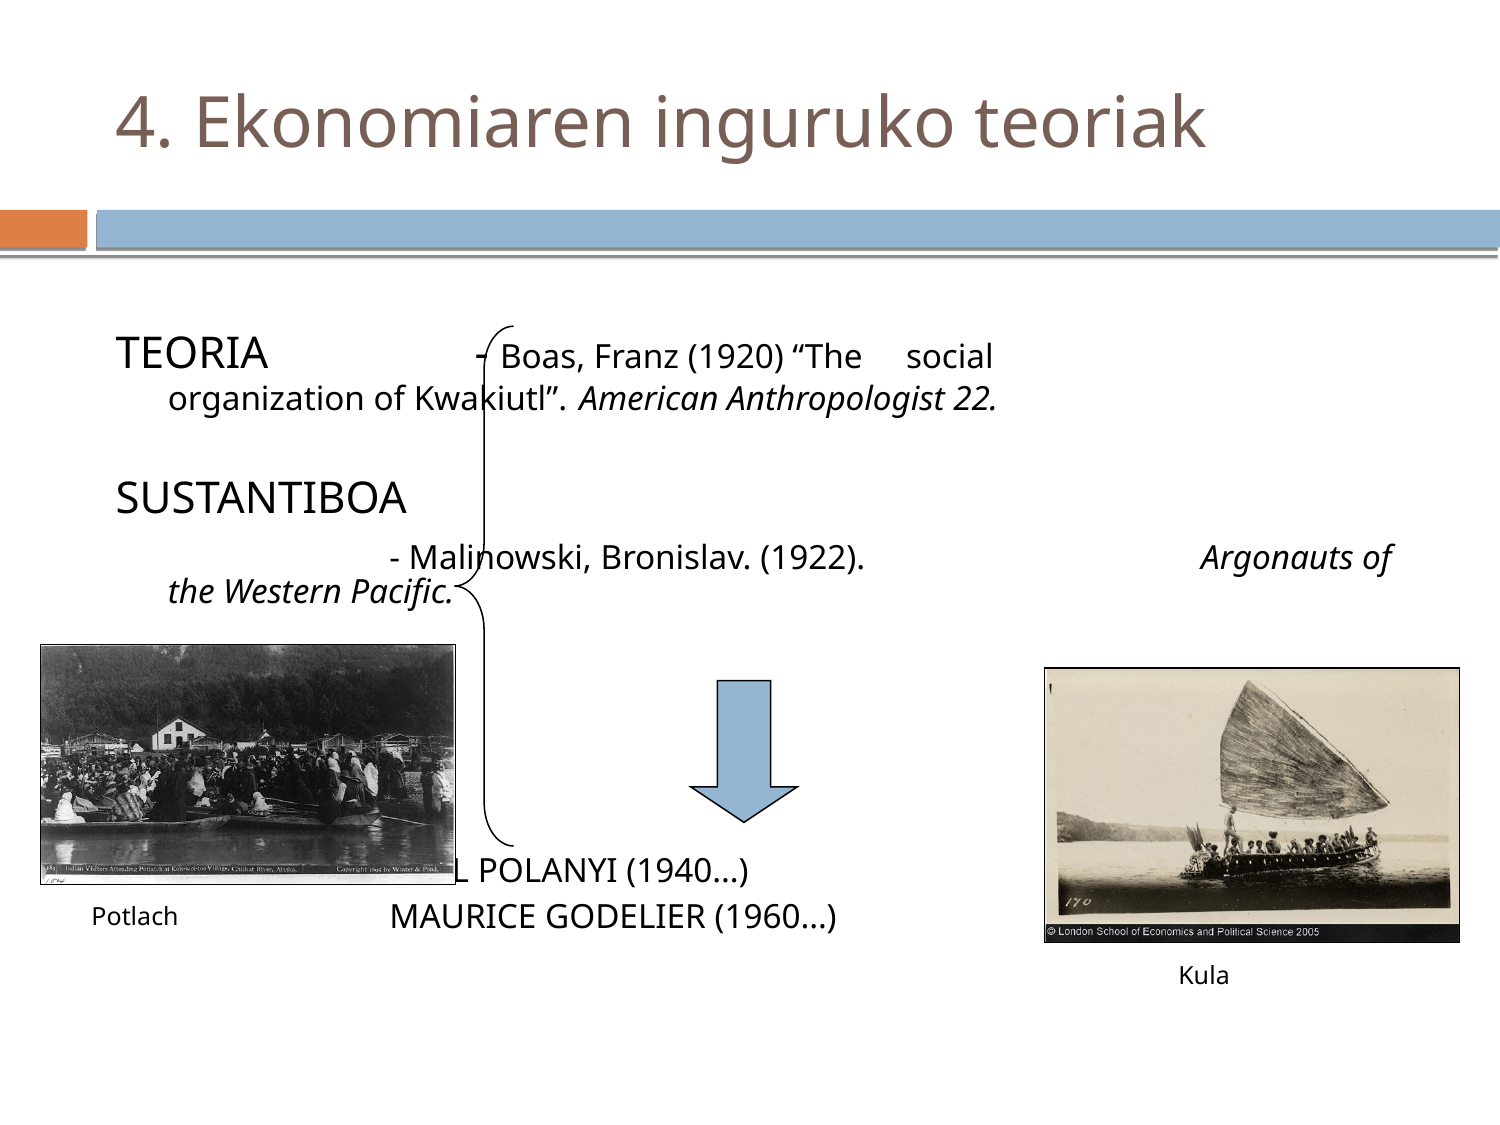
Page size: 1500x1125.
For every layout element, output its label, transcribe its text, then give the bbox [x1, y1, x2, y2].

text_box Kula [1163, 952, 1424, 998]
title 4. Ekonomiaren inguruko teoriak [100, 37, 1438, 200]
text_box Potlach [76, 893, 337, 938]
list TEORIA - Boas, Franz (1920) “The social organization of Kwakiutl”. American Anthropologist 22. SUSTANTIBOA - Malinowski, Bronislav. (1922). Argonauts of the Western Pacific. KARL POLANYI (1940…) MAURICE GODELIER (1960…) [100, 262, 1438, 1000]
picture [1045, 668, 1459, 942]
text_box [690, 680, 798, 823]
picture [41, 645, 455, 884]
